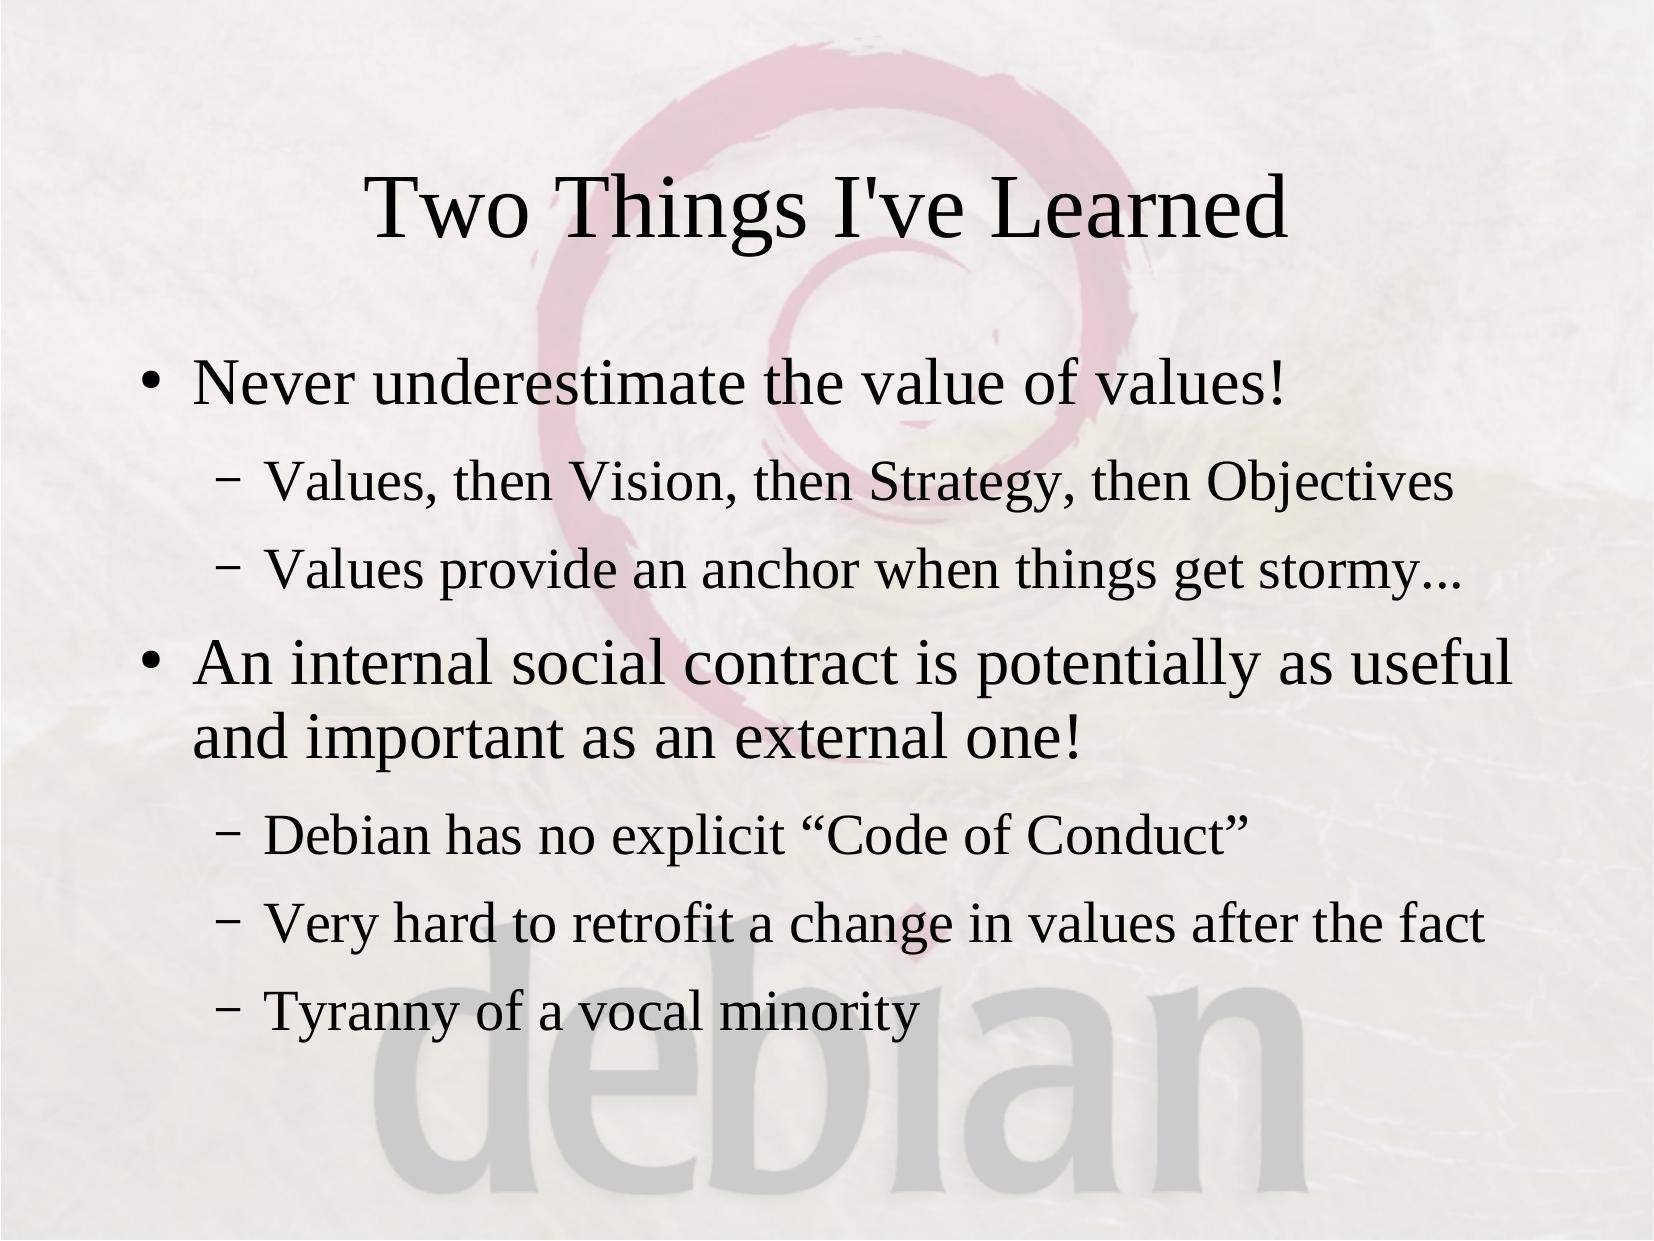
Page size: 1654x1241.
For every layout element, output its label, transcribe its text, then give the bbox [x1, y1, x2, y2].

list Never underestimate the value of values! Values, then Vision, then Strategy, then Objectives Values provide an anchor when things get stormy... An internal social contract is potentially as useful and important as an external one! Debian has no explicit “Code of Conduct” Very hard to retrofit a change in values after the fact Tyranny of a vocal minority [121, 344, 1534, 1127]
title Two Things I've Learned [121, 102, 1534, 311]
picture [1, 0, 1654, 1240]
